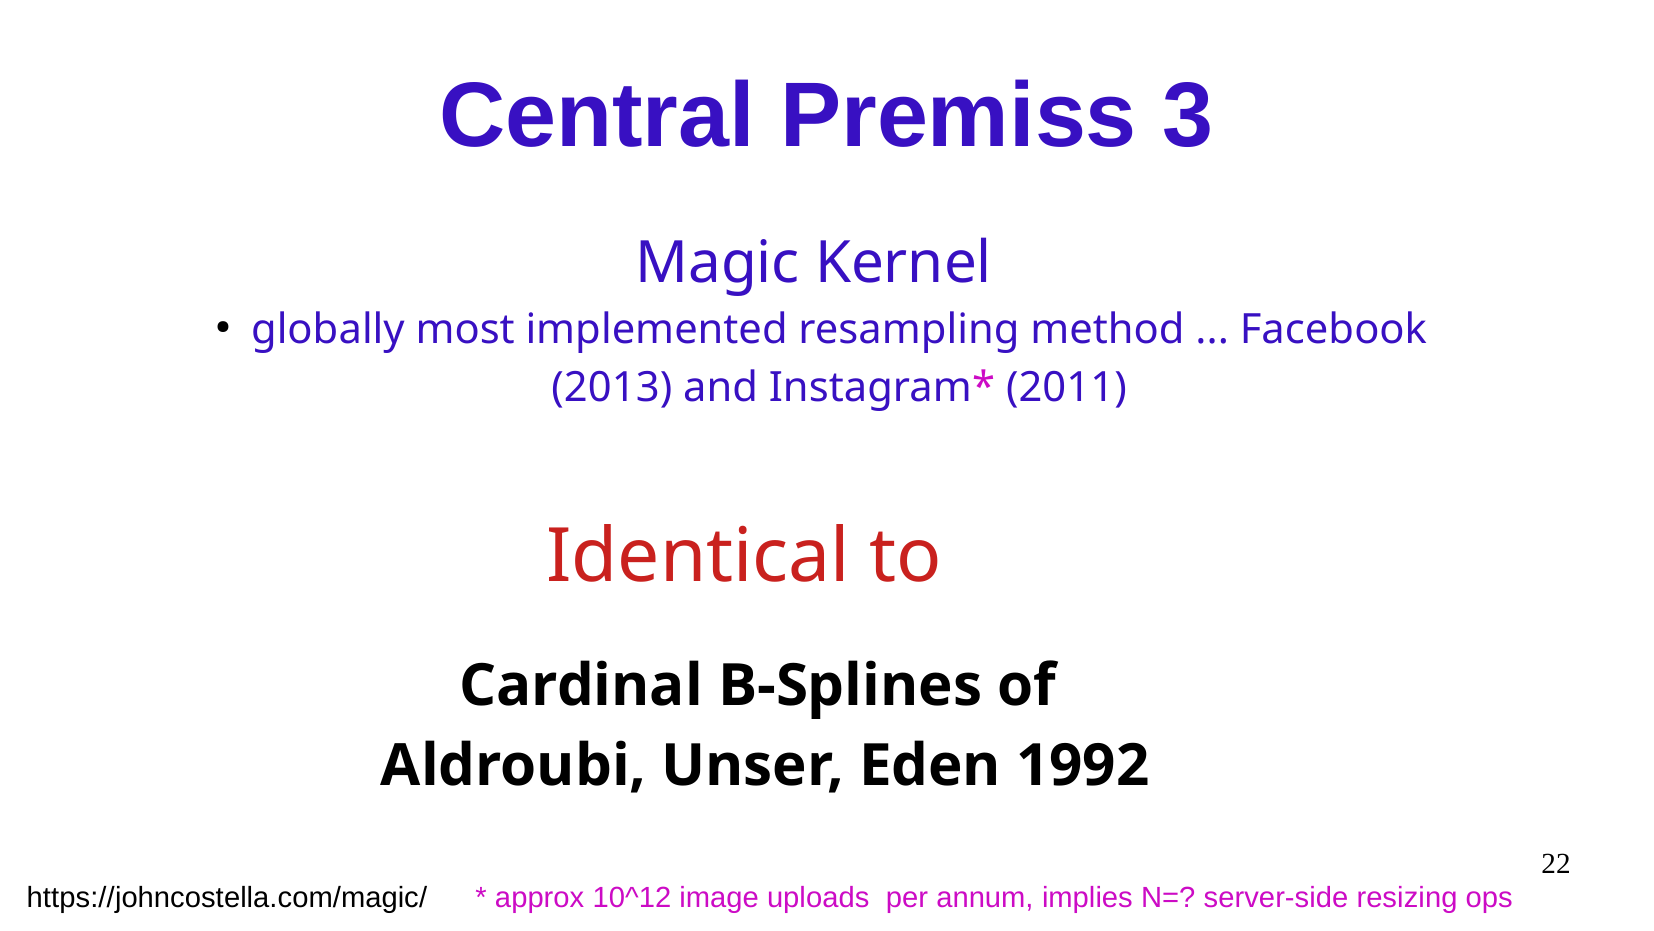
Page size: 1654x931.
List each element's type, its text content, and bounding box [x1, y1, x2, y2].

text_box https://johncostella.com/magic/ [11, 874, 531, 922]
text_box Cardinal B-Splines of Aldroubi, Unser, Eden 1992 [366, 636, 1300, 827]
text_box Identical to [531, 494, 1134, 636]
title Central Premiss 3 [82, 37, 1571, 193]
text_box Magic Kernel globally most implemented resampling method ... Facebook (2013) and Instagram* (2011) [200, 212, 1465, 474]
text_box * approx 10^12 image uploads per annum, implies N=? server-side resizing ops [460, 873, 1548, 931]
